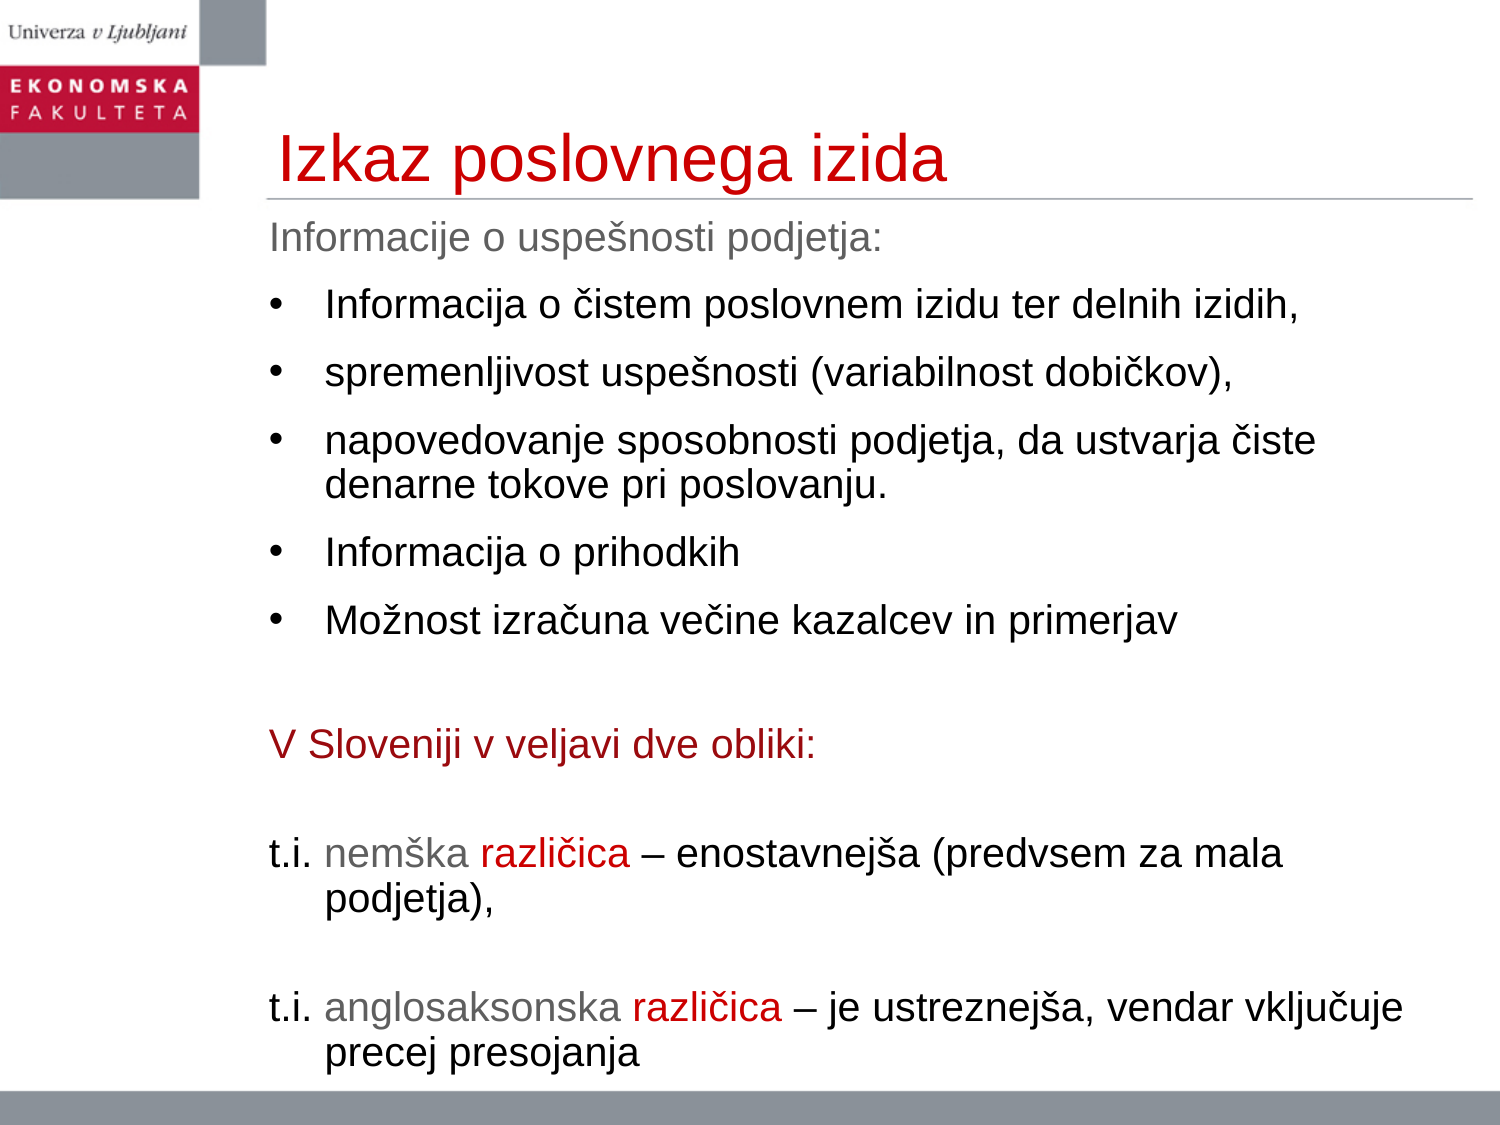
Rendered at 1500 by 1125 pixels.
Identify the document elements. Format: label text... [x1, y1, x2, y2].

title Izkaz poslovnega izida [262, 24, 1476, 203]
list Informacije o uspešnosti podjetja: Informacija o čistem poslovnem izidu ter delnih izidih, spremenljivost uspešnosti (variabilnost dobičkov), napovedovanje sposobnosti podjetja, da ustvarja čiste denarne tokove pri poslovanju. Informacija o prihodkih Možnost izračuna večine kazalcev in primerjav V Sloveniji v veljavi dve obliki: t.i. nemška različica – enostavnejša (predvsem za mala podjetja), t.i. anglosaksonska različica – je ustreznejša, vendar vključuje precej presojanja [253, 208, 1467, 1092]
picture [0, 0, 1500, 1125]
